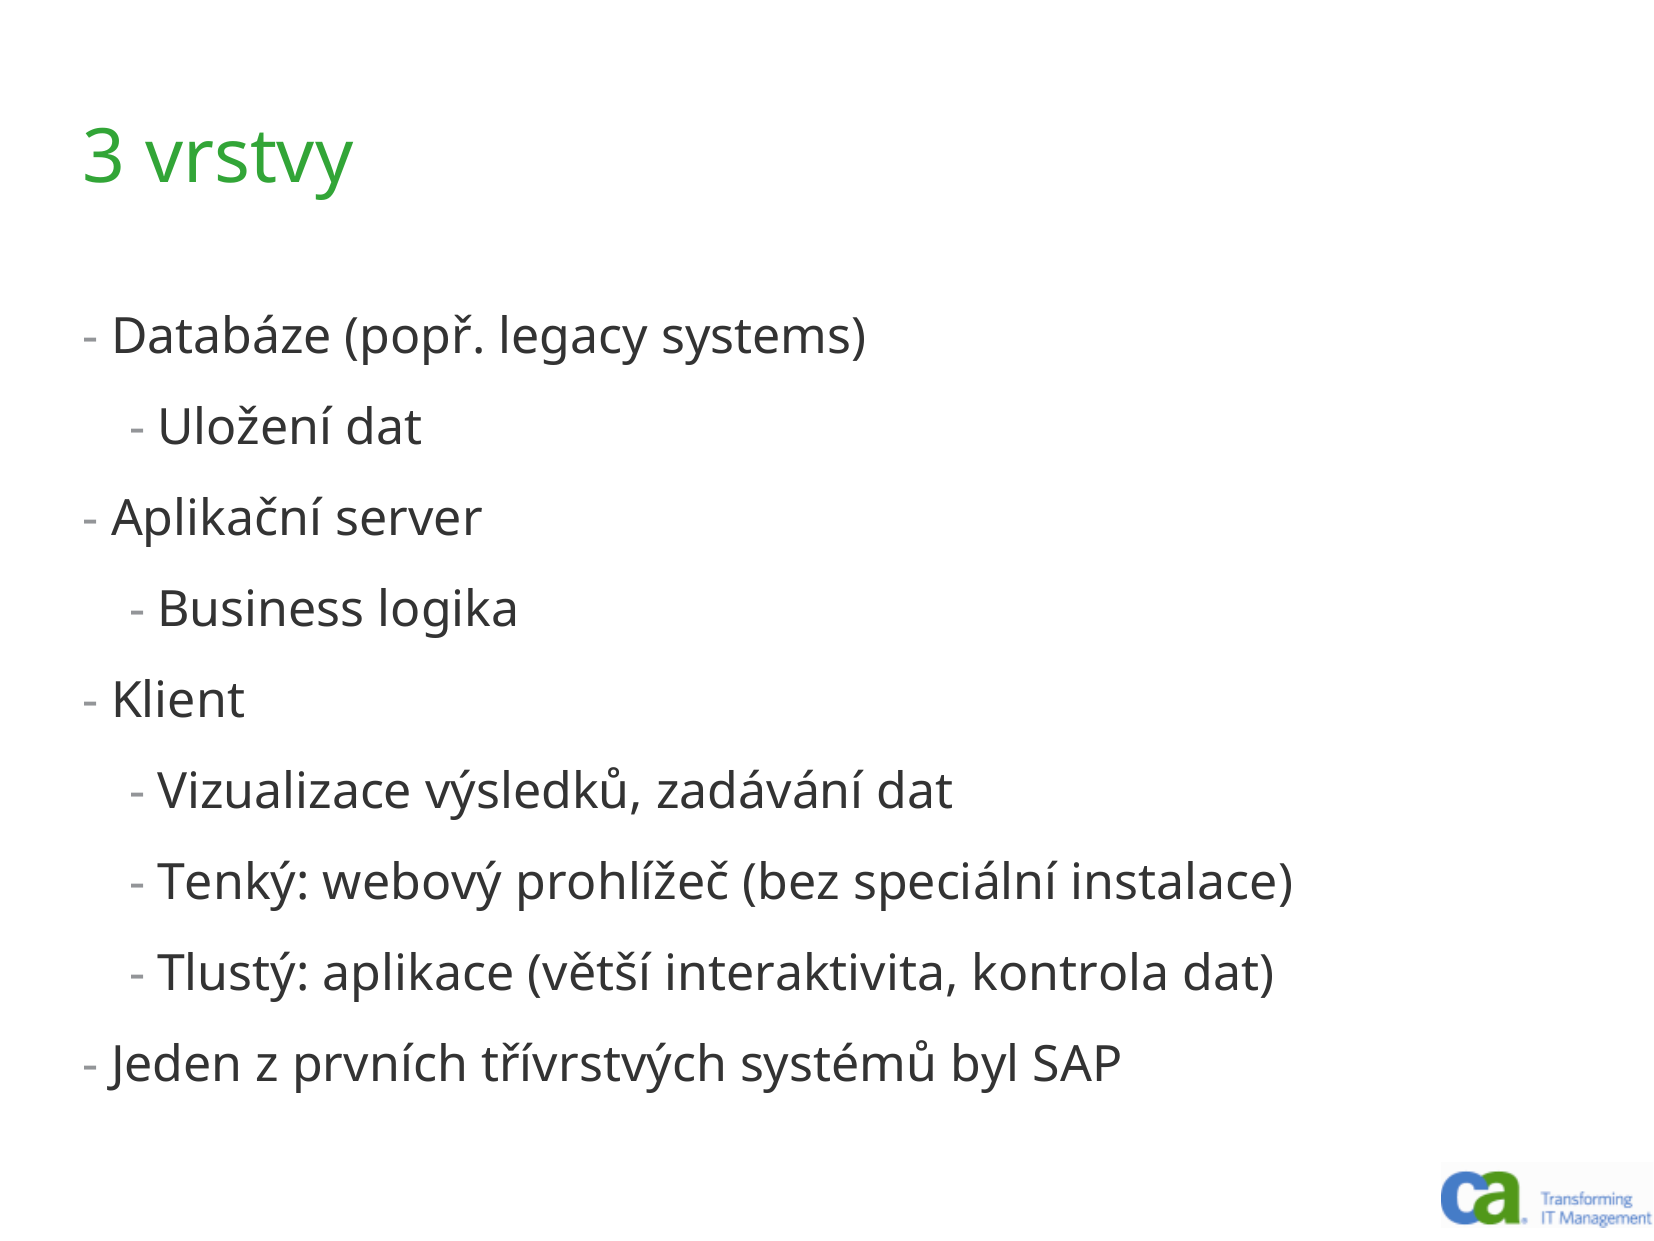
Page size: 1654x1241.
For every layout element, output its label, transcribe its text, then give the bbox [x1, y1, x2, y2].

list Databáze (popř. legacy systems) Uložení dat Aplikační server Business logika Klient Vizualizace výsledků, zadávání dat Tenký: webový prohlížeč (bez speciální instalace) Tlustý: aplikace (větší interaktivita, kontrola dat) Jeden z prvních třívrstvých systémů byl SAP [82, 290, 1571, 1094]
title 3 vrstvy [82, 49, 1571, 257]
picture [1441, 1162, 1654, 1228]
